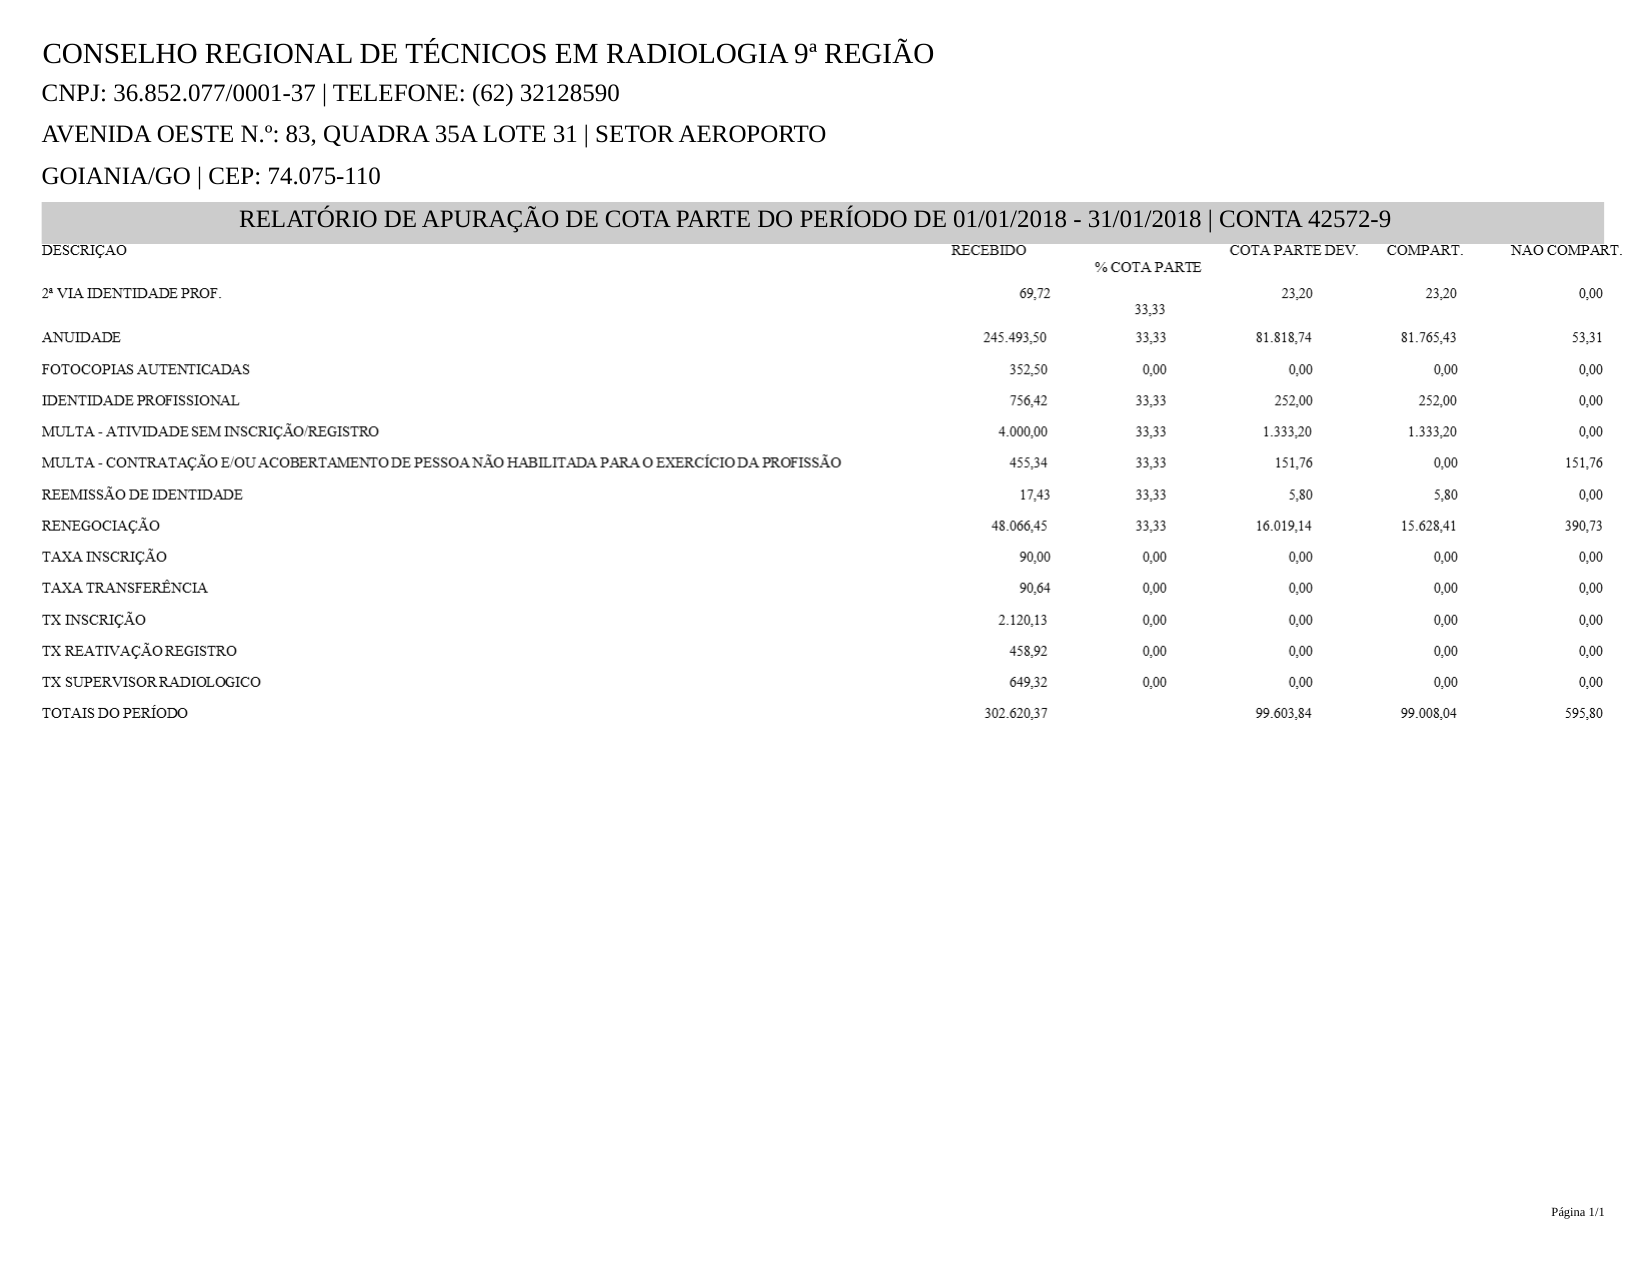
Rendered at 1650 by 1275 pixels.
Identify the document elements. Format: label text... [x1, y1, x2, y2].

text_box RELATÓRIO DE APURAÇÃO DE COTA PARTE DO PERÍODO DE 01/01/2018 - 31/01/2018 | CONTA 42572-9 [41, 202, 1605, 244]
picture [35, 236, 1627, 739]
text_box CONSELHO REGIONAL DE TÉCNICOS EM RADIOLOGIA 9ª REGIÃO CNPJ: 36.852.077/0001-37 | TELEFONE: (62) 32128590 AVENIDA OESTE N.º: 83, QUADRA 35A LOTE 31 | SETOR AEROPORTO GOIANIA/GO | CEP: 74.075-110 [39, 33, 942, 189]
text_box Página 1/1 [1549, 1204, 1607, 1222]
